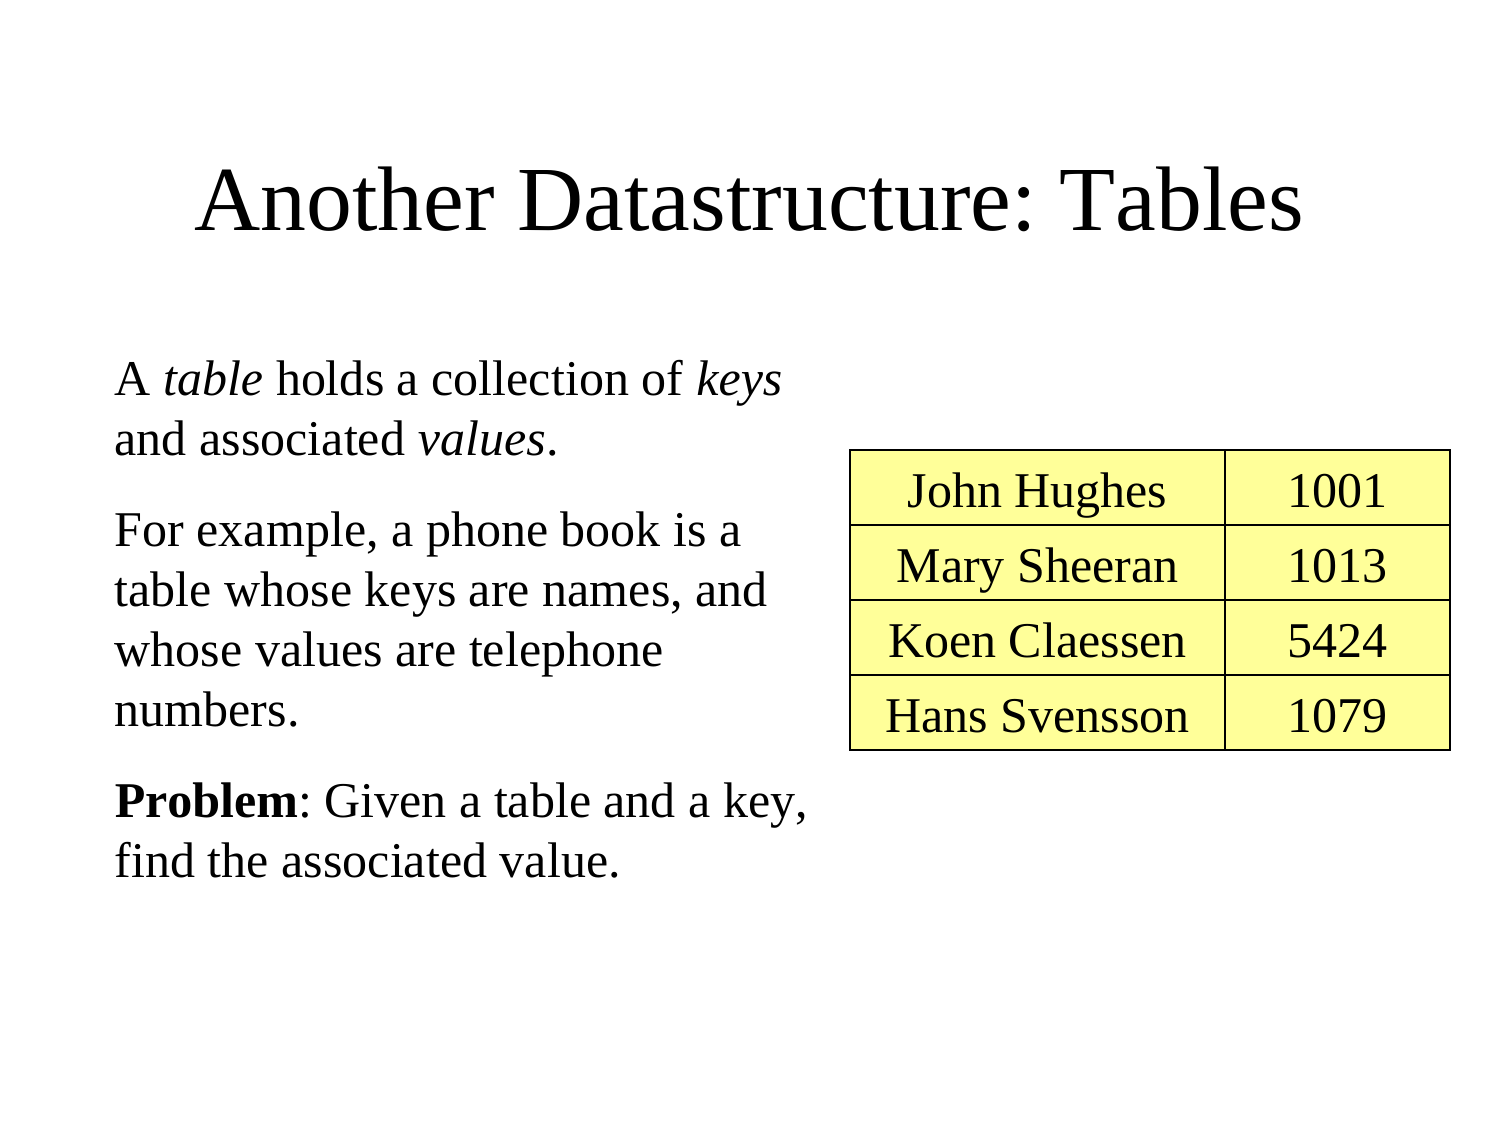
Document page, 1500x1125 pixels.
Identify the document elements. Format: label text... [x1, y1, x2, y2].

text_box 1079 [1224, 676, 1450, 751]
text_box John Hughes [849, 450, 1224, 525]
text_box 5424 [1224, 600, 1450, 676]
text_box 1013 [1224, 525, 1450, 600]
text_box 1001 [1224, 450, 1450, 525]
text_box Mary Sheeran [849, 525, 1224, 601]
text_box Hans Svensson [849, 676, 1224, 751]
text_box A table holds a collection of keys and associated values. For example, a phone book is a table whose keys are names, and whose values are telephone numbers. Problem: Given a table and a key, find the associated value. [99, 337, 863, 896]
text_box Koen Claessen [849, 601, 1224, 676]
title Another Datastructure: Tables [112, 99, 1388, 288]
